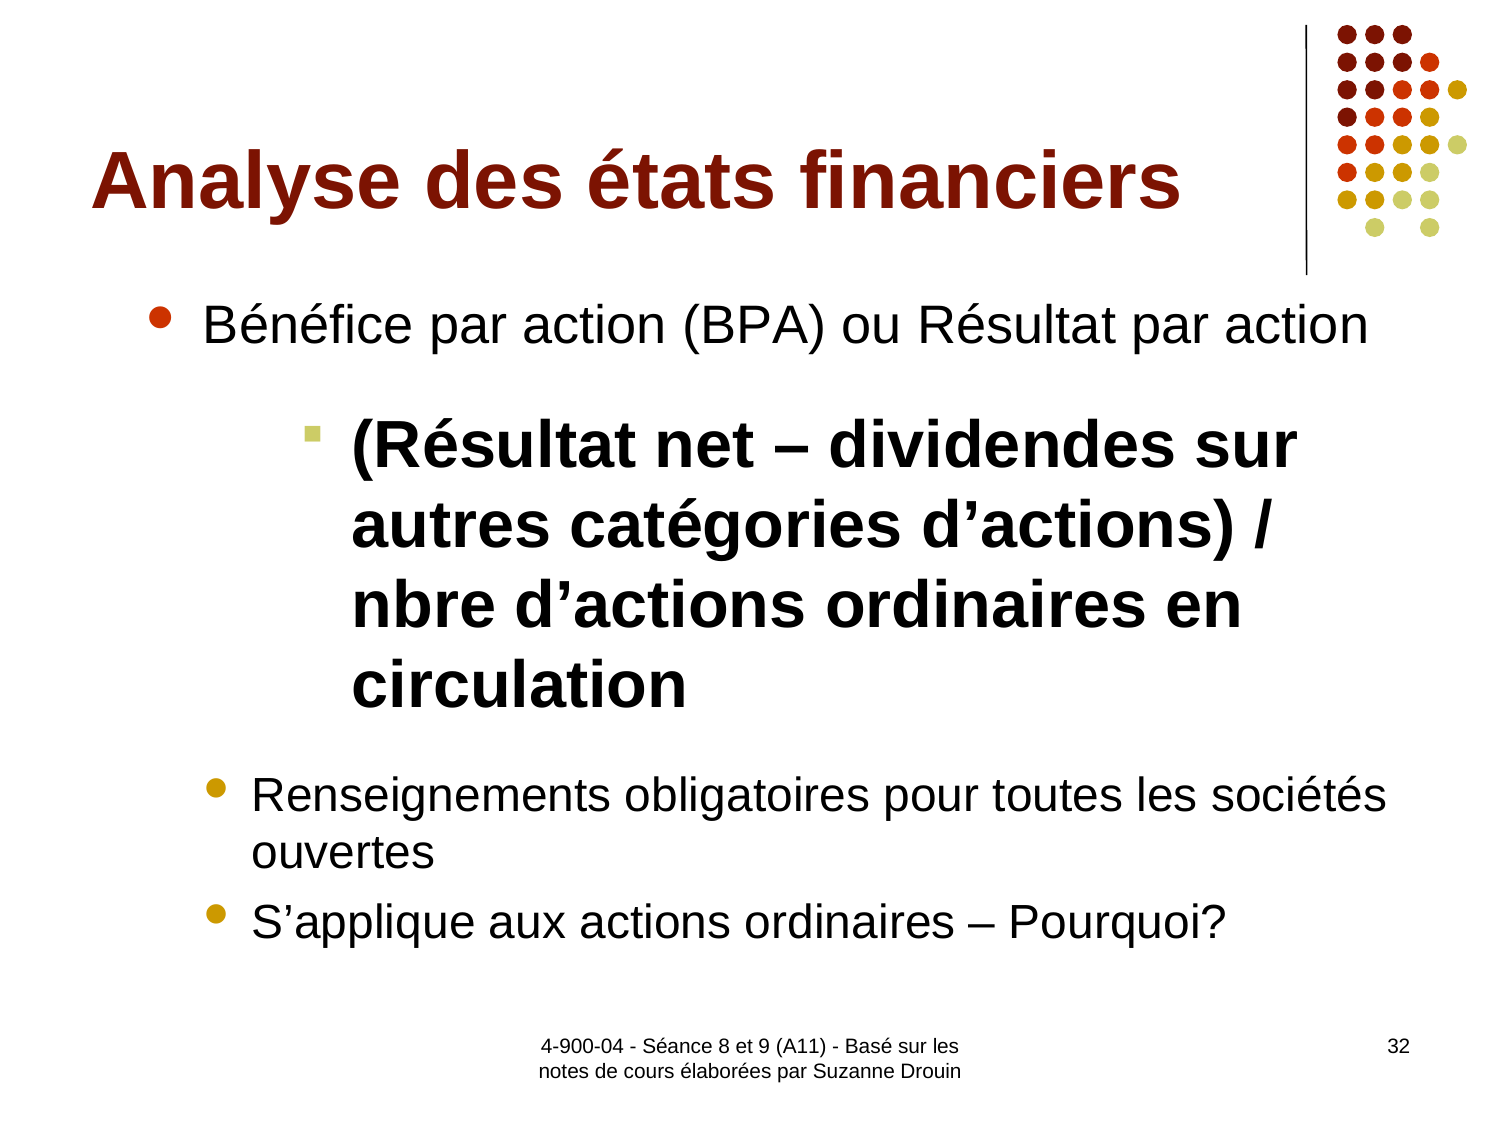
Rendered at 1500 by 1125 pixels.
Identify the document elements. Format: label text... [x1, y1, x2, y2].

text_box 4-900-04 - Séance 8 et 9 (A11) - Basé sur les notes de cours élaborées par Suzanne Drouin [512, 1025, 988, 1101]
text_box Analyse des états financiers [74, 20, 1313, 233]
text_box 8 [1074, 1025, 1426, 1101]
text_box Bénéfice par action (BPA) ou Résultat par action (Résultat net – dividendes sur autres catégories d’actions) / nbre d’actions ordinaires en circulation Renseignements obligatoires pour toutes les sociétés ouvertes S’applique aux actions ordinaires – Pourquoi? [75, 282, 1426, 1006]
